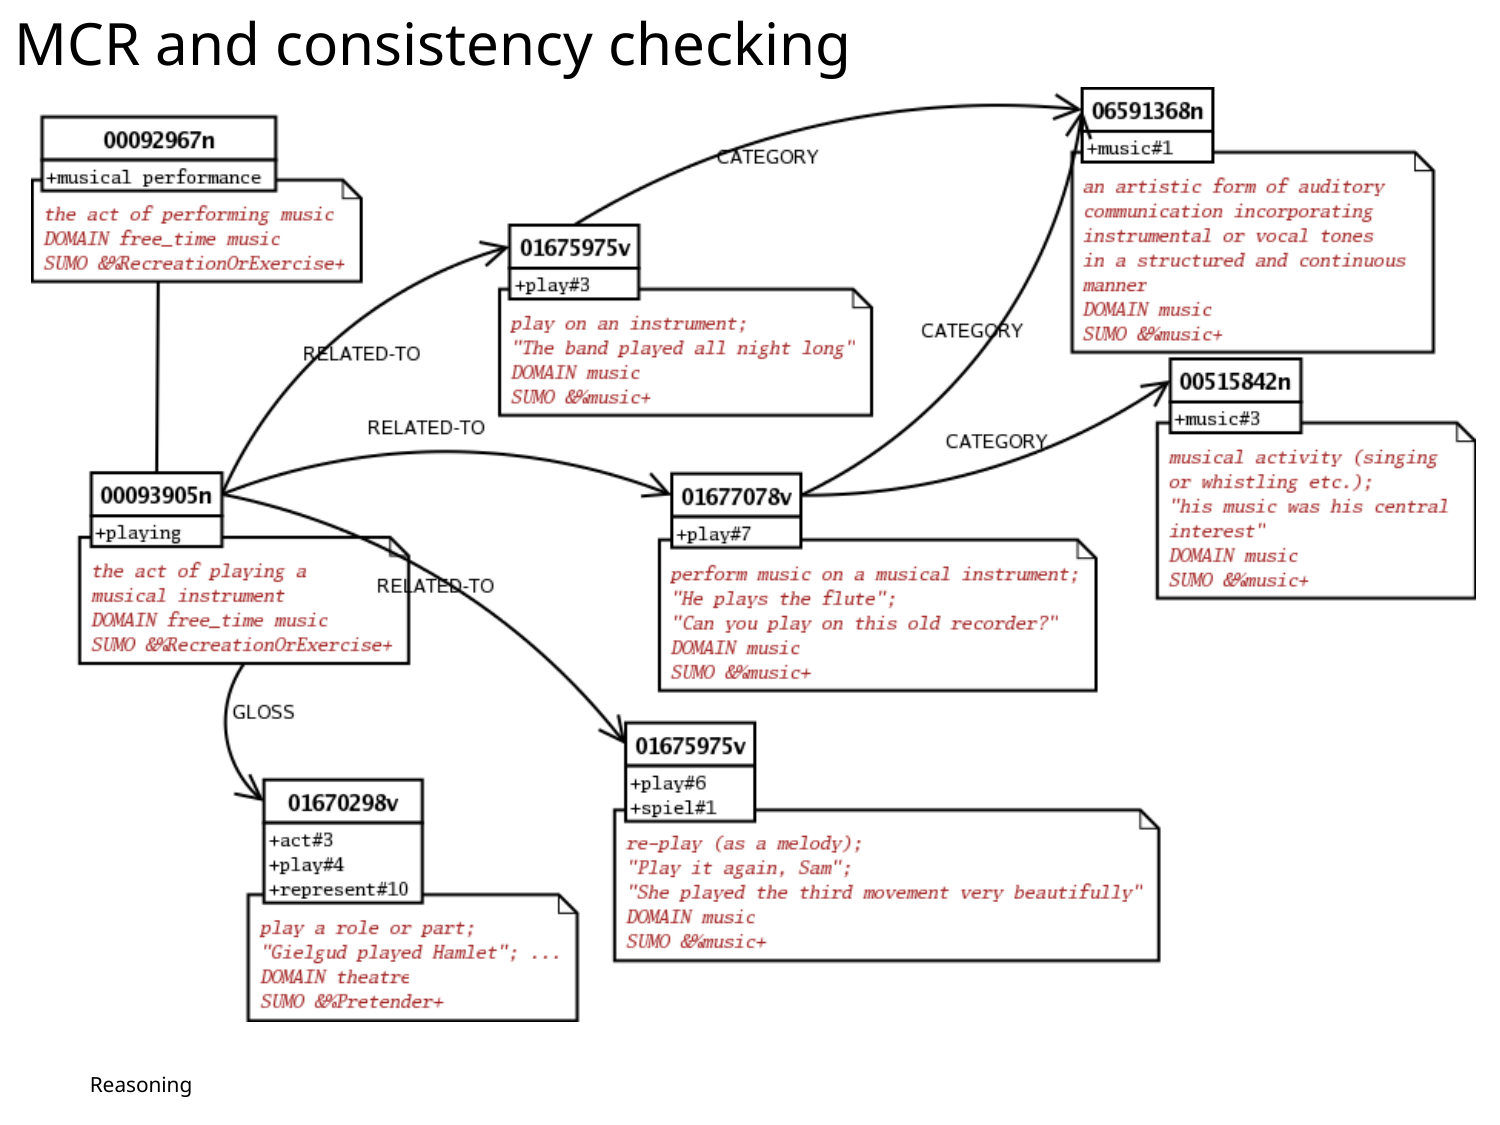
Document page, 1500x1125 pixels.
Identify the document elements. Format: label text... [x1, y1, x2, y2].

title MCR and consistency checking [0, 0, 1500, 86]
picture [31, 87, 1476, 1022]
